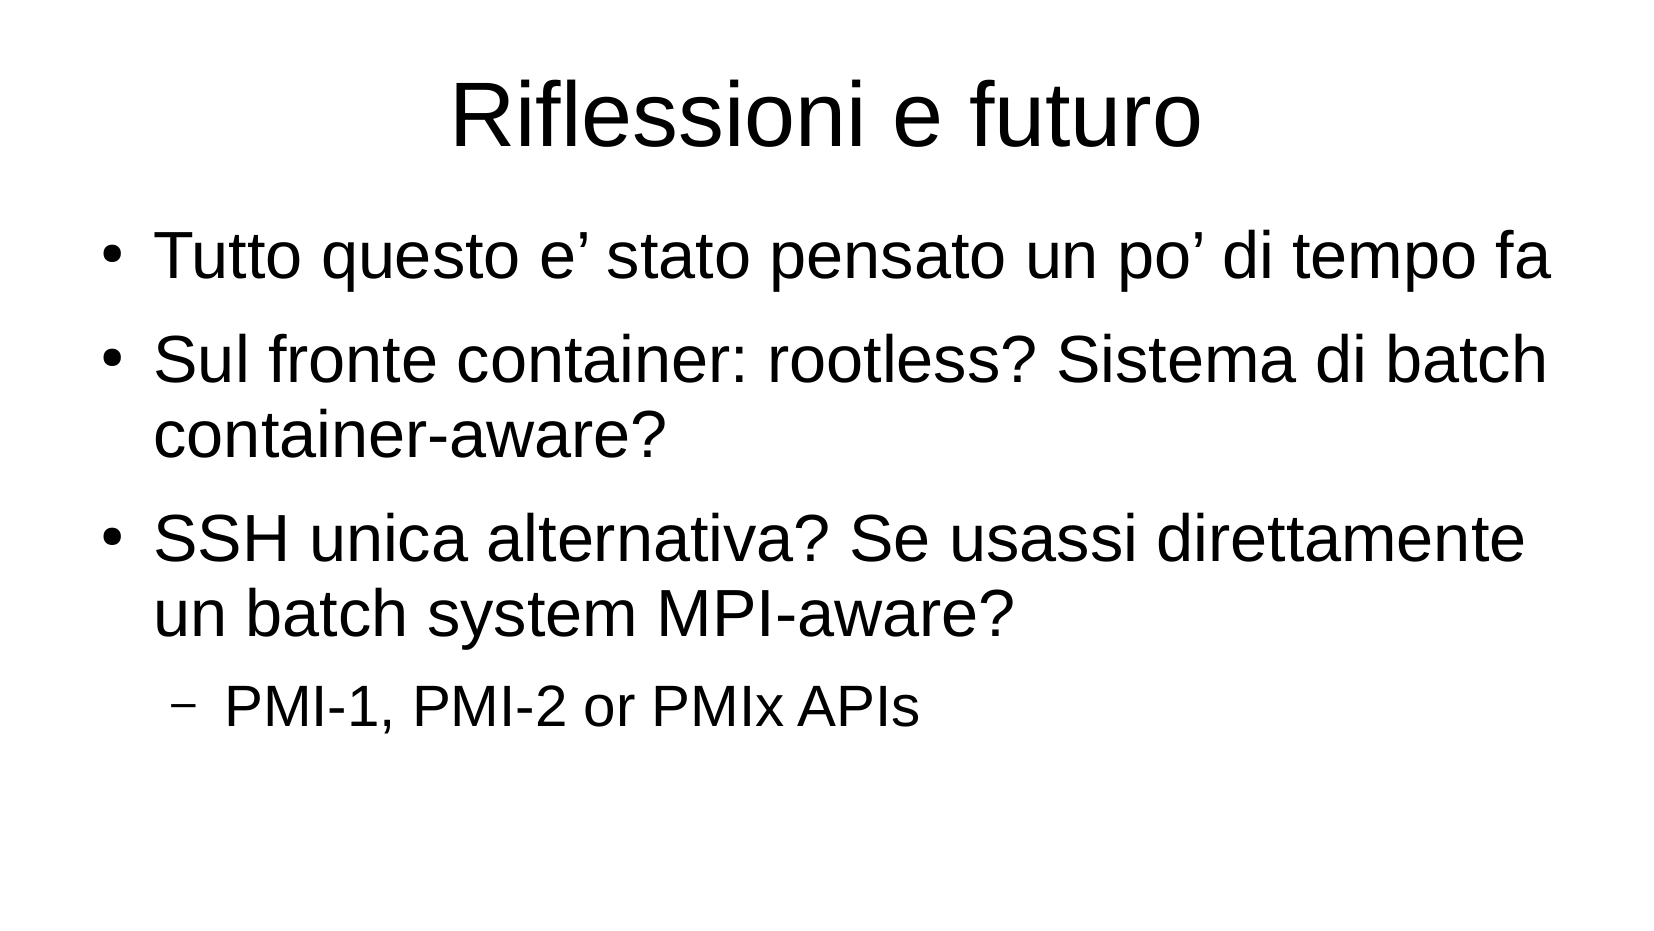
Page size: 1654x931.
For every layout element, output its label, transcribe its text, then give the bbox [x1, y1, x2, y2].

title Riflessioni e futuro [82, 37, 1571, 193]
list Tutto questo e’ stato pensato un po’ di tempo fa Sul fronte container: rootless? Sistema di batch container-aware? SSH unica alternativa? Se usassi direttamente un batch system MPI-aware? PMI-1, PMI-2 or PMIx APIs [82, 217, 1571, 758]
